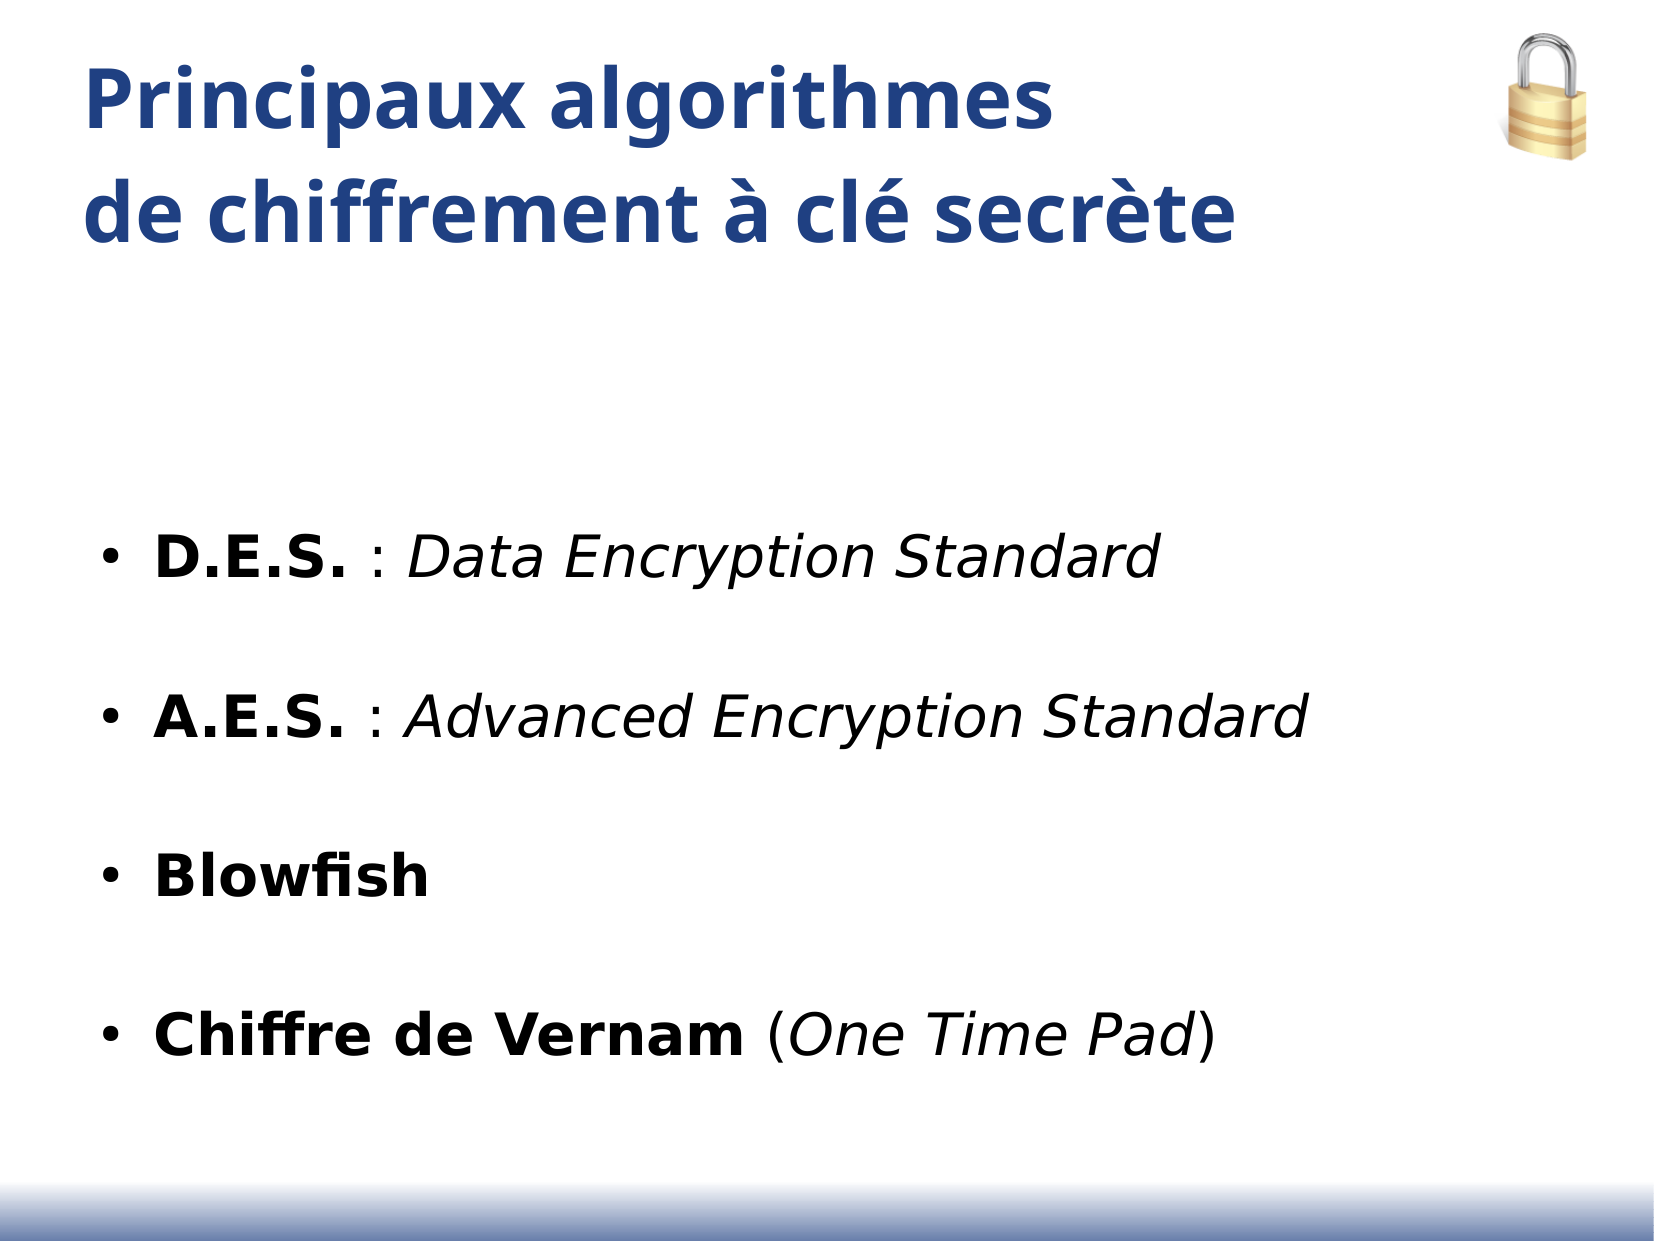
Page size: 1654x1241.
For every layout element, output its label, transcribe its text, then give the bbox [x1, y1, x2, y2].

picture [1476, 29, 1613, 166]
list Chiffre de Vernam (One Time Pad) [82, 971, 1571, 1099]
title Principaux algorithmes de chiffrement à clé secrète [82, 56, 1571, 250]
list Blowfish [82, 802, 1571, 950]
list D.E.S. : Data Encryption Standard [82, 484, 1571, 632]
list A.E.S. : Advanced Encryption Standard [82, 643, 1571, 791]
